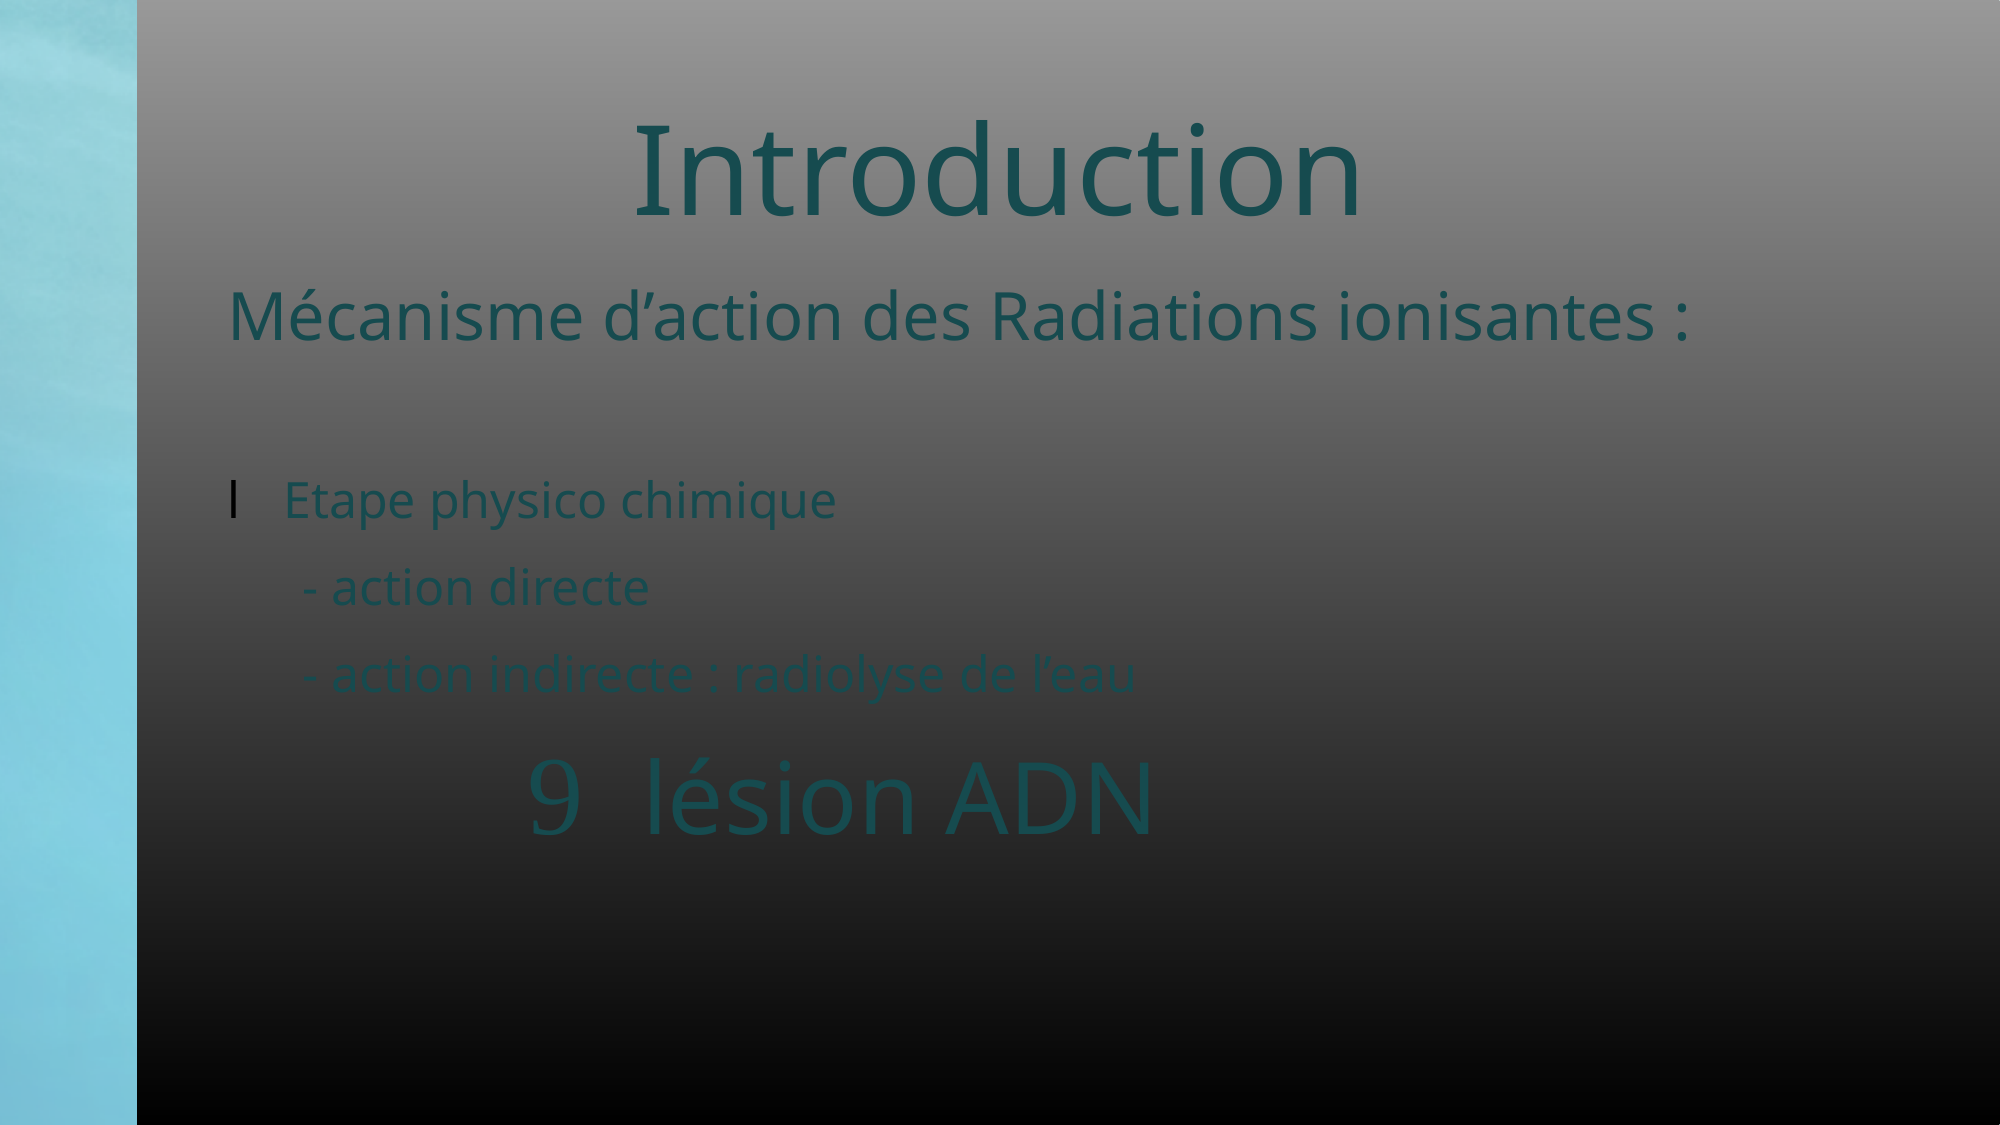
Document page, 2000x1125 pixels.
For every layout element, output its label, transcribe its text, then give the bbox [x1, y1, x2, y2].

title Introduction [212, 62, 1788, 250]
list Mécanisme d’action des Radiations ionisantes : Etape physico chimique - action directe - action indirecte : radiolyse de l’eau  lésion ADN [212, 275, 1886, 1013]
